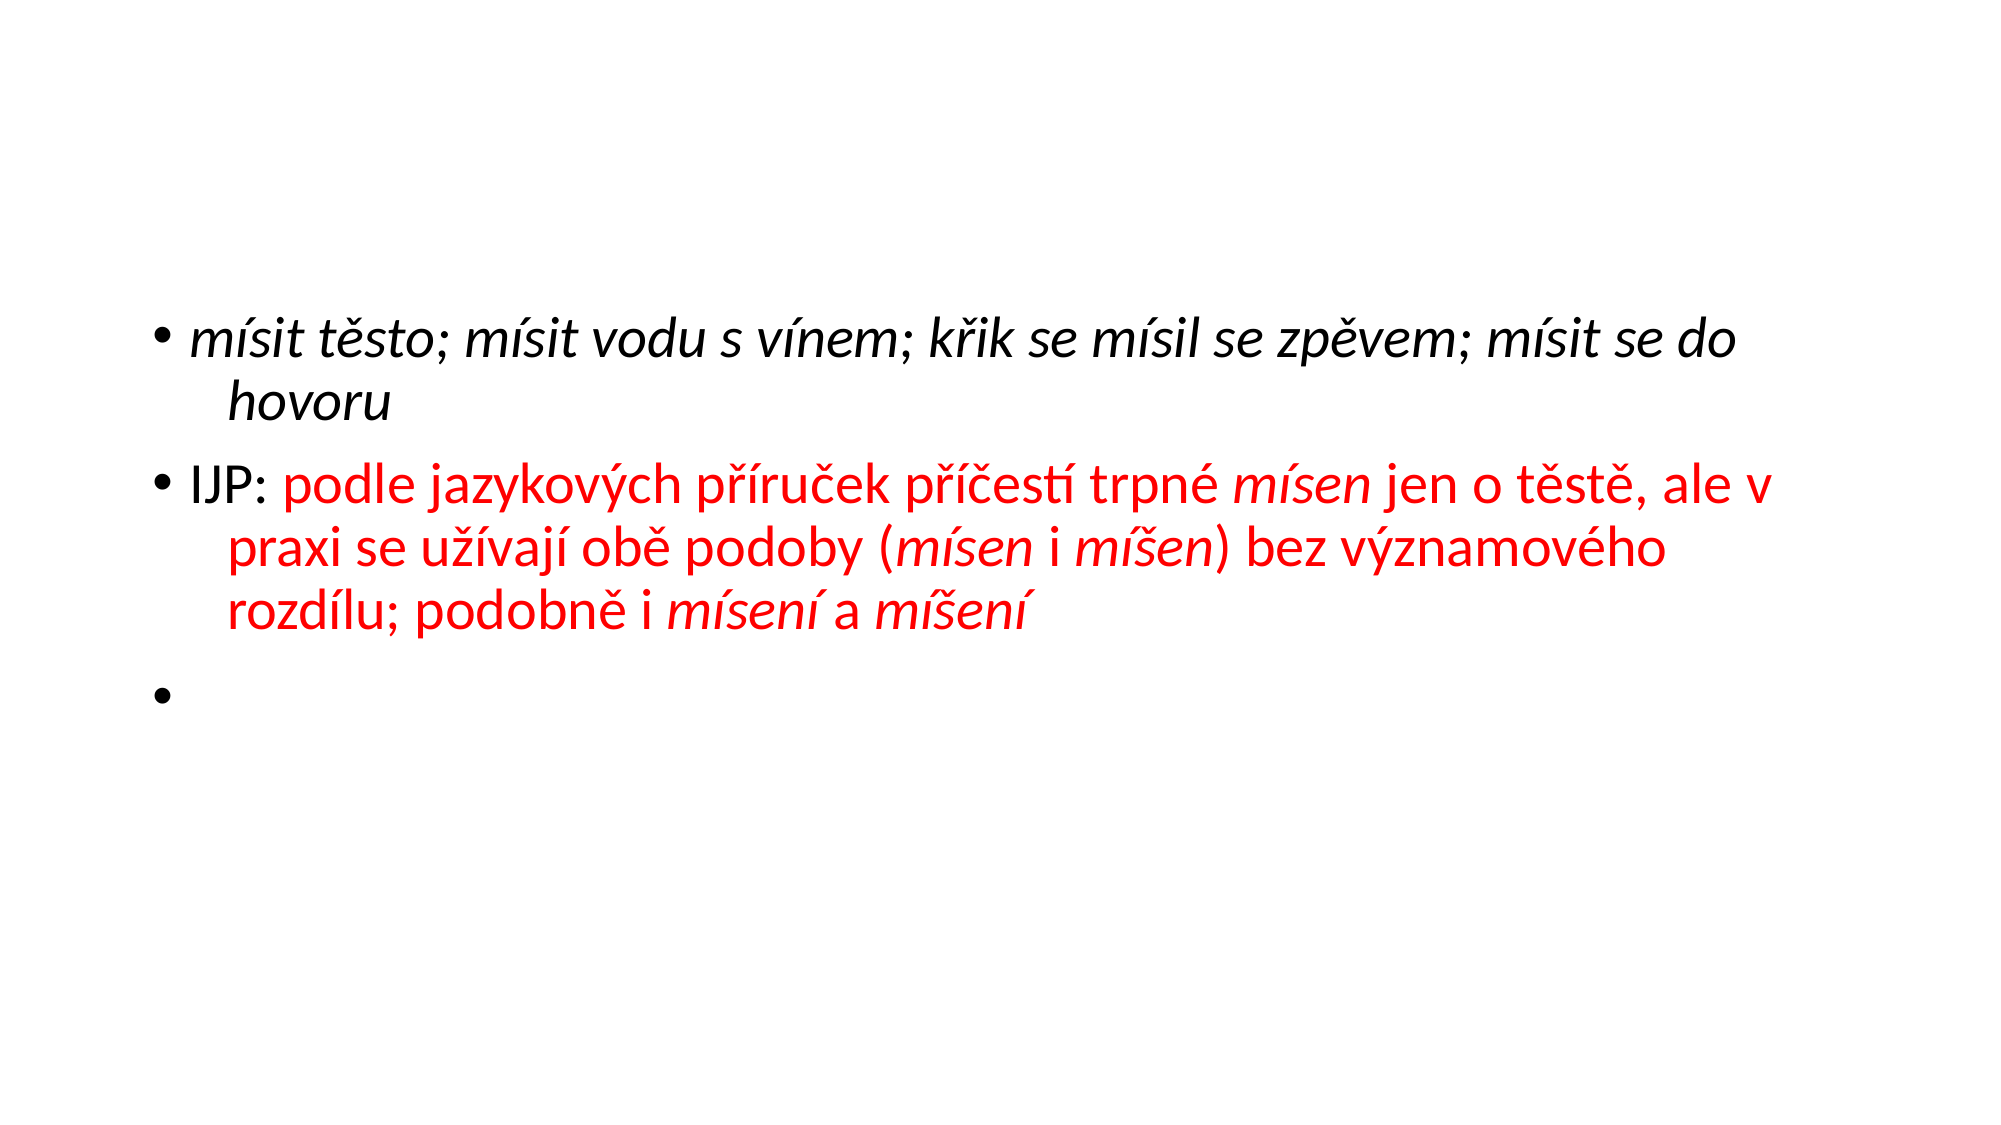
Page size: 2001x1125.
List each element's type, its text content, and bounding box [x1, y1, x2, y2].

list mísit těsto; mísit vodu s vínem; křik se mísil se zpěvem; mísit se do hovoru IJP: podle jazykových příruček příčestí trpné mísen jen o těstě, ale v praxi se užívají obě podoby (mísen i míšen) bez významového rozdílu; podobně i mísení a míšení [137, 299, 1863, 1014]
